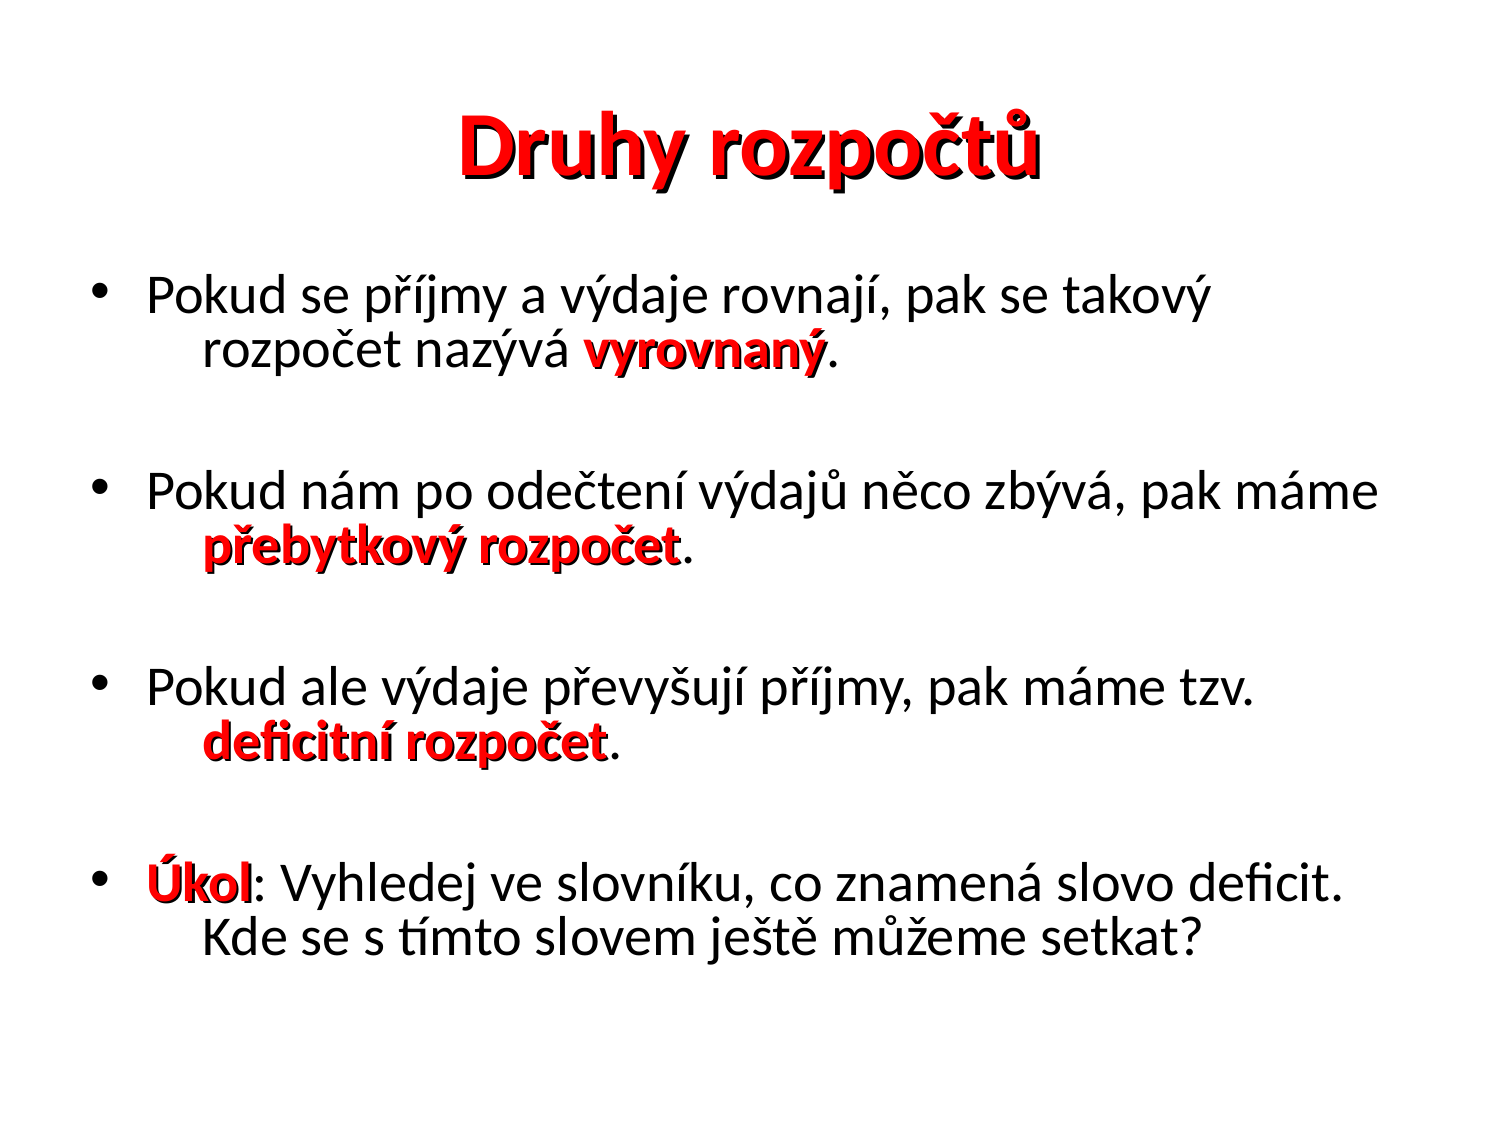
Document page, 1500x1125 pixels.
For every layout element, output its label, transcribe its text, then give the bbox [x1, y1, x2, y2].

title Druhy rozpočtů [75, 45, 1426, 233]
list Pokud se příjmy a výdaje rovnají, pak se takový rozpočet nazývá vyrovnaný. Pokud nám po odečtení výdajů něco zbývá, pak máme přebytkový rozpočet. Pokud ale výdaje převyšují příjmy, pak máme tzv. deficitní rozpočet. Úkol: Vyhledej ve slovníku, co znamená slovo deficit. Kde se s tímto slovem ještě můžeme setkat? [75, 262, 1426, 1005]
